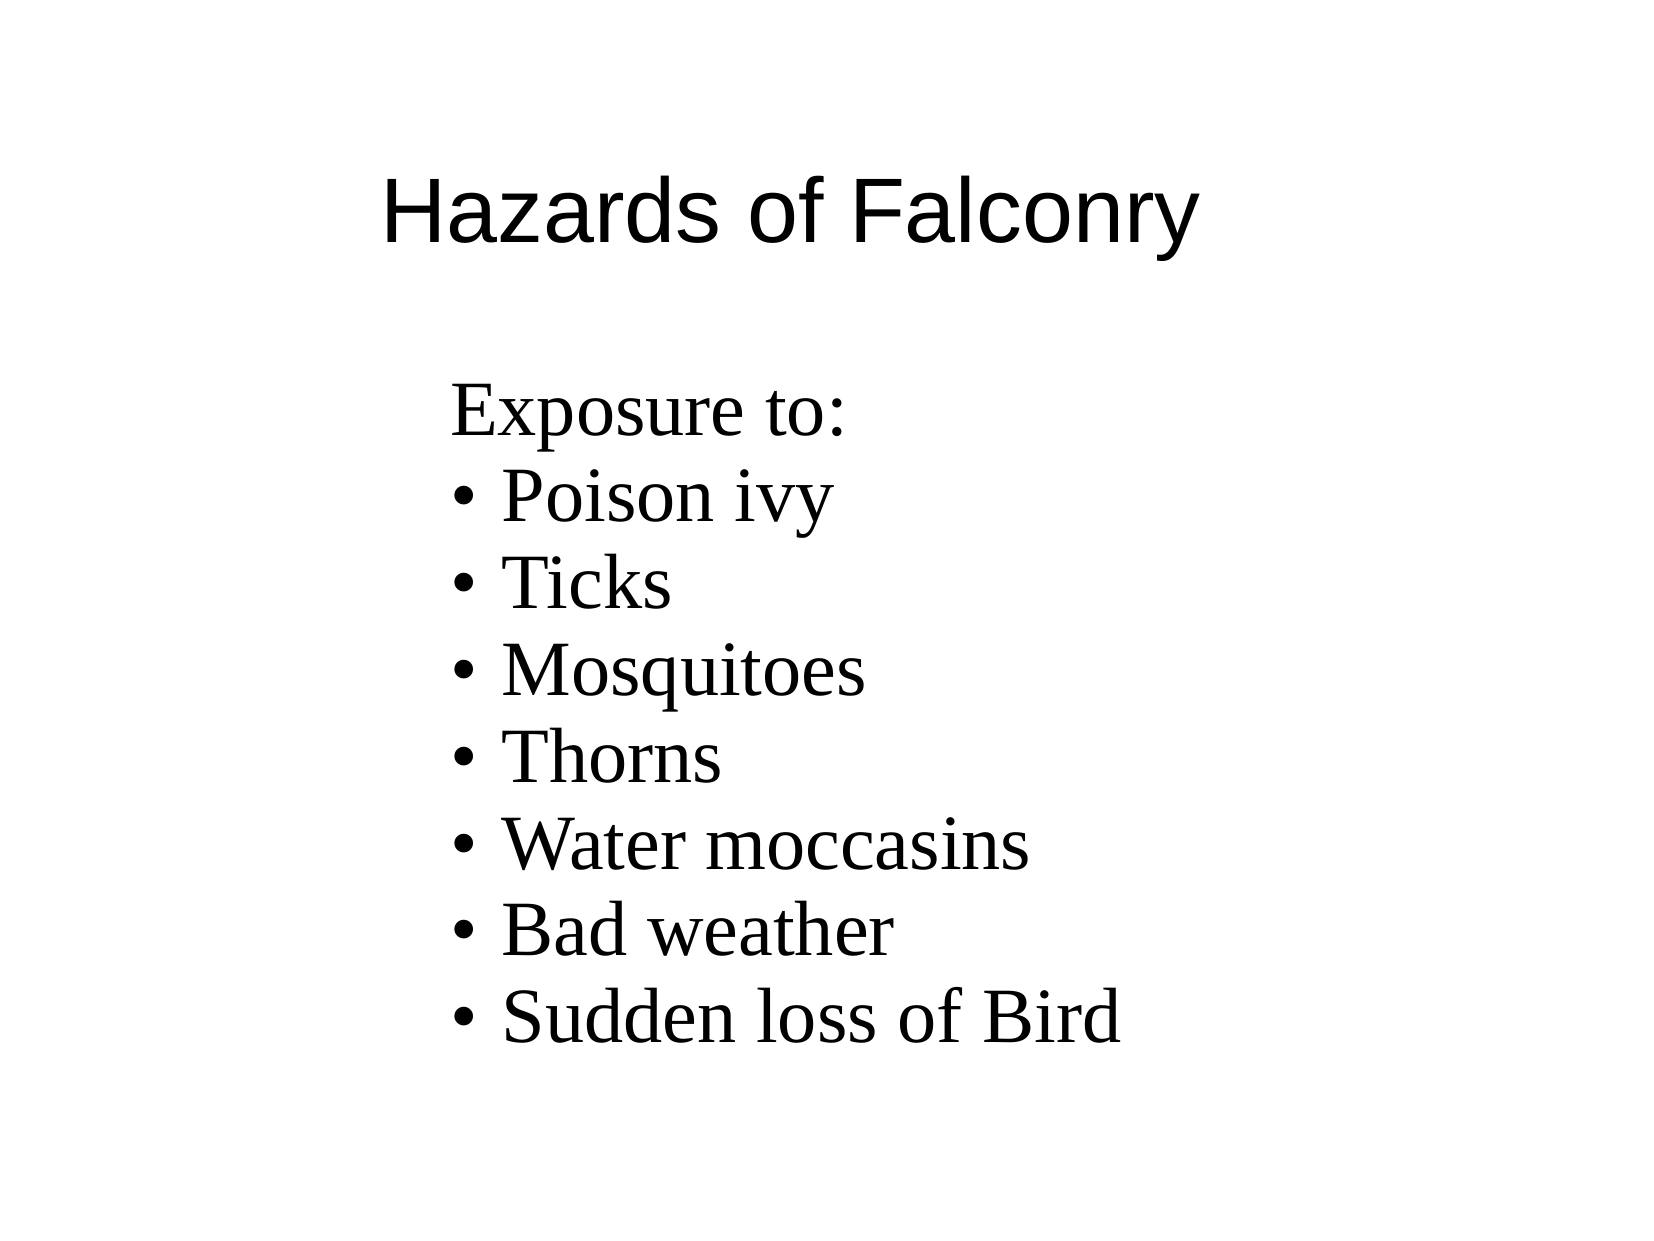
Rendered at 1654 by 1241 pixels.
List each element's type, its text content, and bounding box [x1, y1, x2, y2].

list Exposure to: Poison ivy Ticks Mosquitoes Thorns Water moccasins Bad weather Sudden loss of Bird [450, 375, 1127, 1126]
title Hazards of Falconry [269, 54, 1313, 263]
